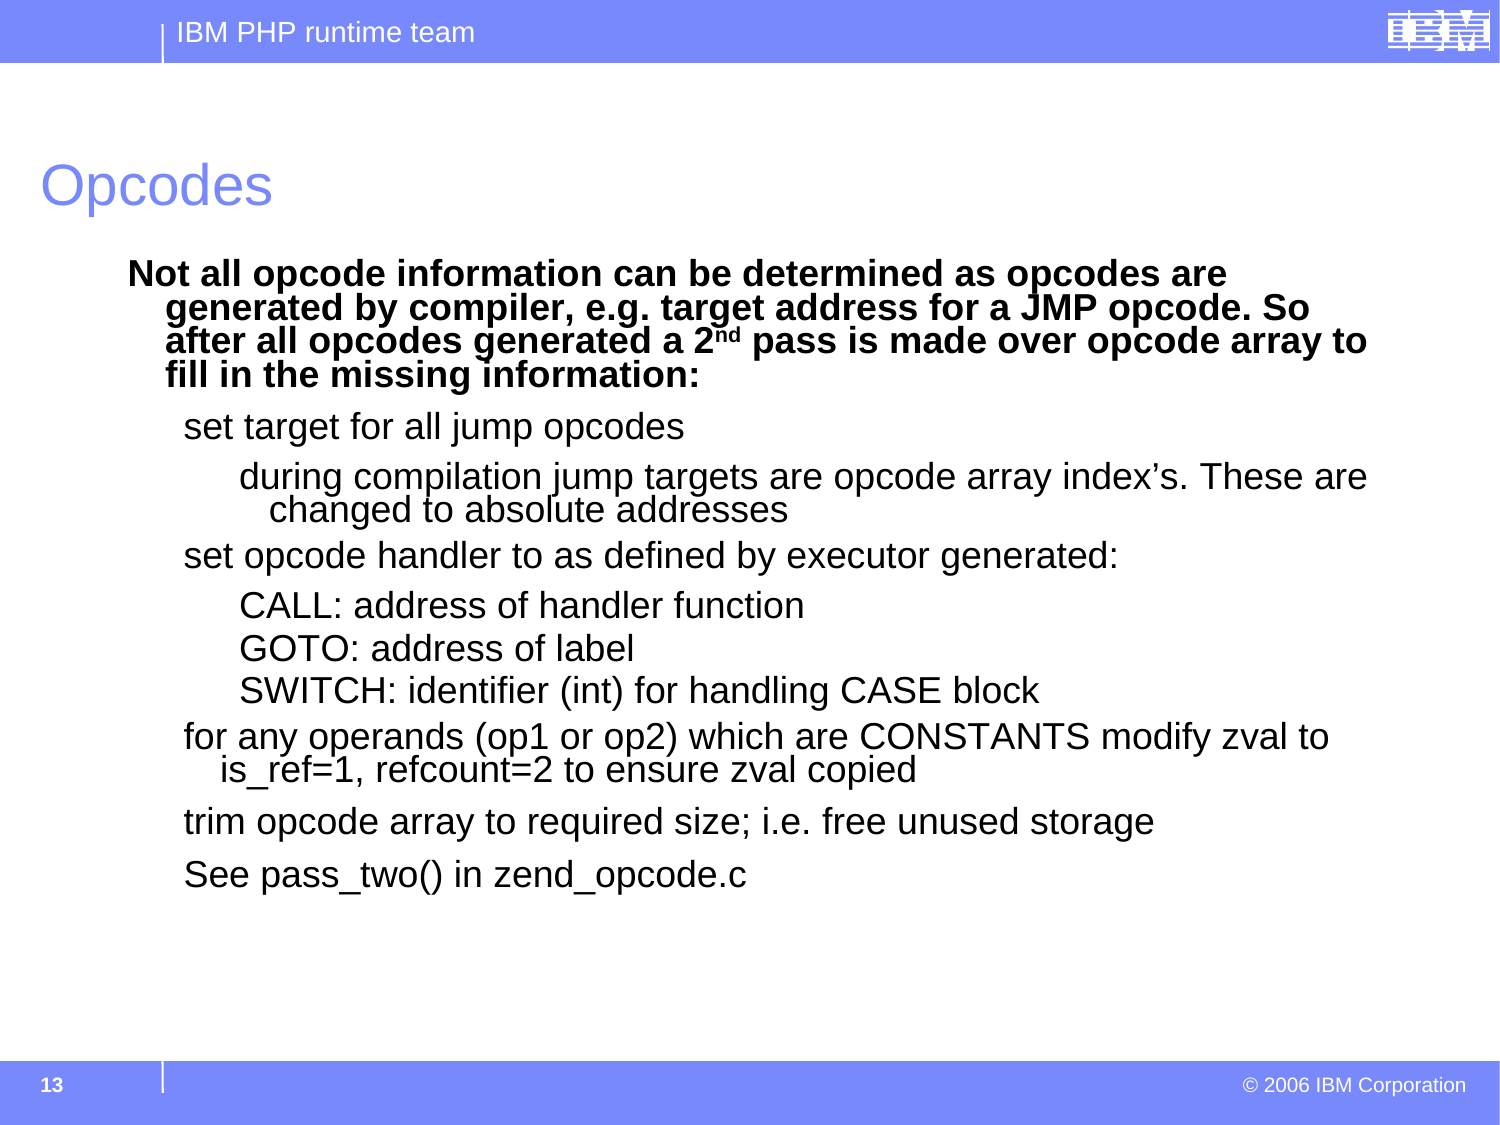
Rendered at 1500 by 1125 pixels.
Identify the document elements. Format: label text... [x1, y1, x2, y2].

title Opcodes [25, 123, 1378, 225]
list Not all opcode information can be determined as opcodes are generated by compiler, e.g. target address for a JMP opcode. So after all opcodes generated a 2nd pass is made over opcode array to fill in the missing information: set target for all jump opcodes during compilation jump targets are opcode array index’s. These are changed to absolute addresses set opcode handler to as defined by executor generated: CALL: address of handler function GOTO: address of label SWITCH: identifier (int) for handling CASE block for any operands (op1 or op2) which are CONSTANTS modify zval to is_ref=1, refcount=2 to ensure zval copied trim opcode array to required size; i.e. free unused storage See pass_two() in zend_opcode.c [112, 252, 1388, 1125]
